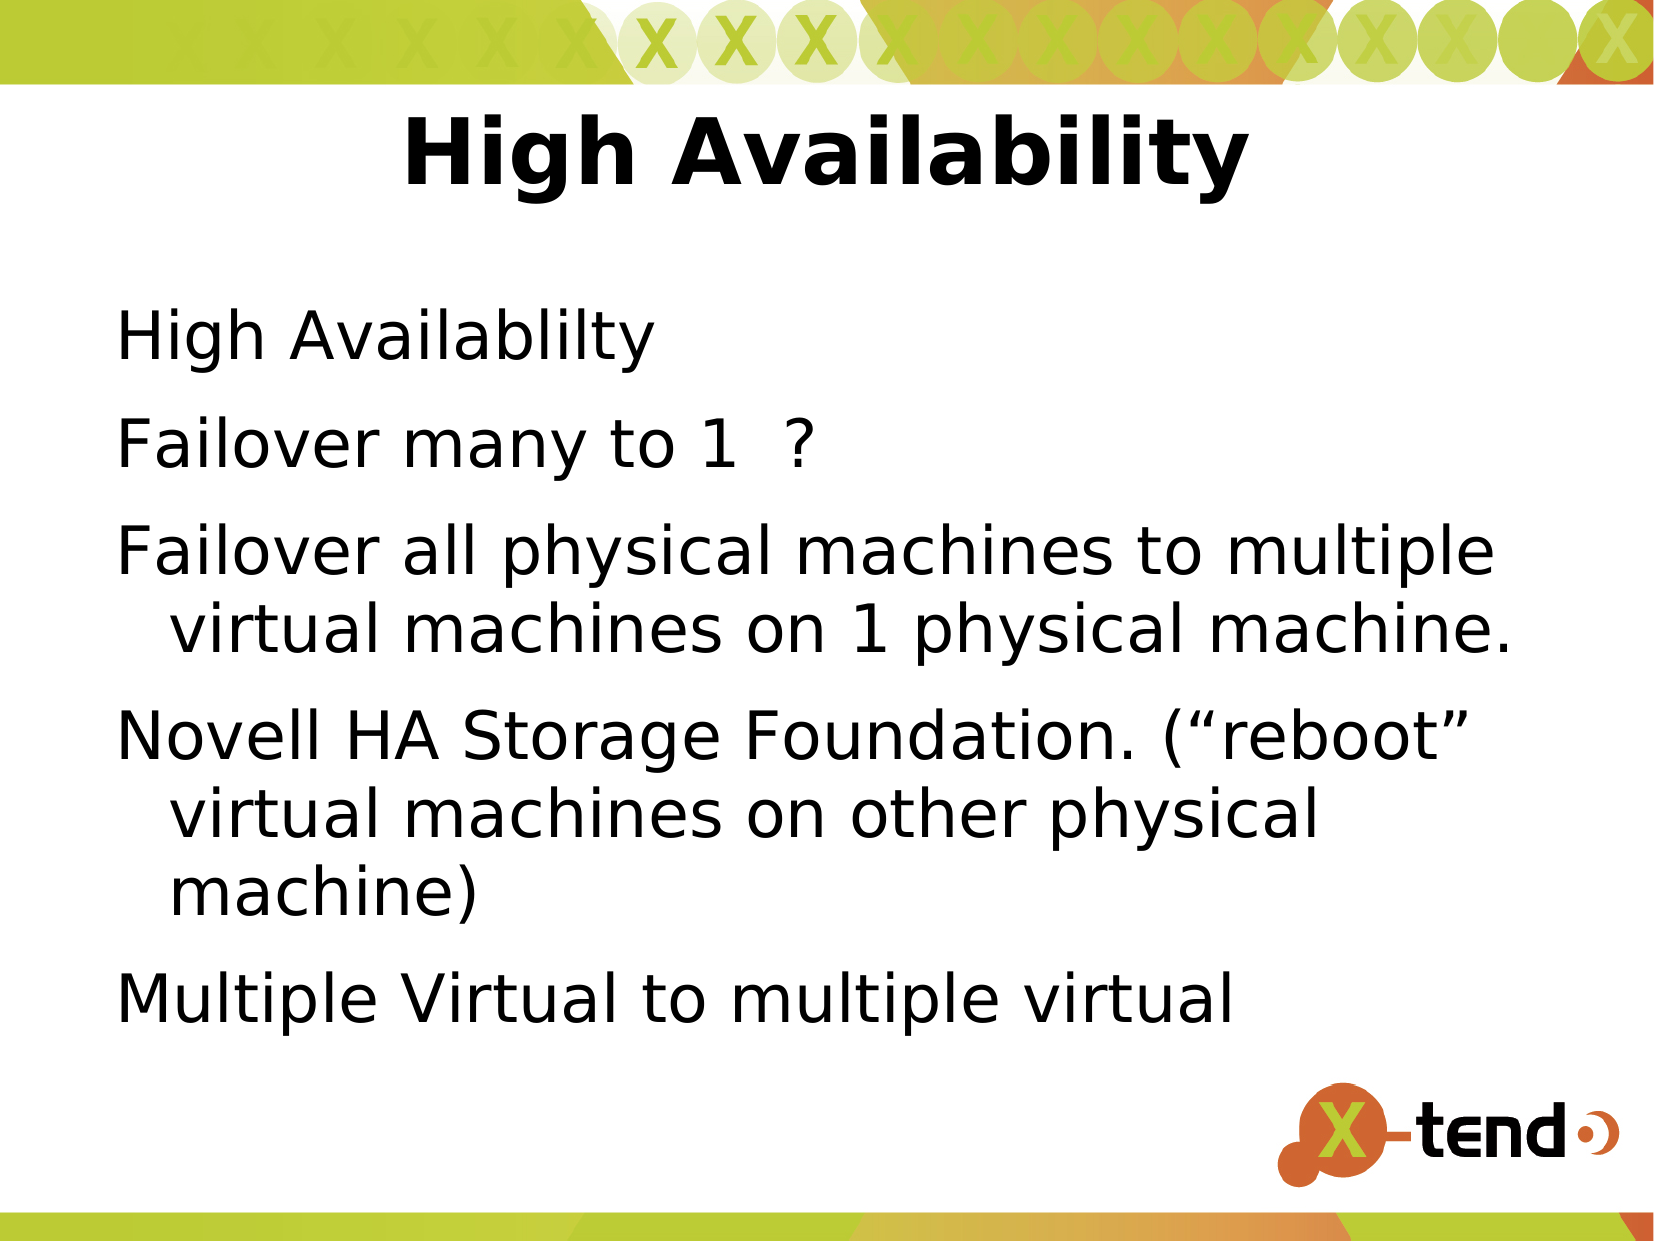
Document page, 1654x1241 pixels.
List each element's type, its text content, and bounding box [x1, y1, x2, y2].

list High Availablilty Failover many to 1 ? Failover all physical machines to multiple virtual machines on 1 physical machine. Novell HA Storage Foundation. (“reboot” virtual machines on other physical machine) Multiple Virtual to multiple virtual [82, 290, 1571, 1154]
picture [0, 0, 1654, 1241]
title High Availability [82, 49, 1571, 257]
